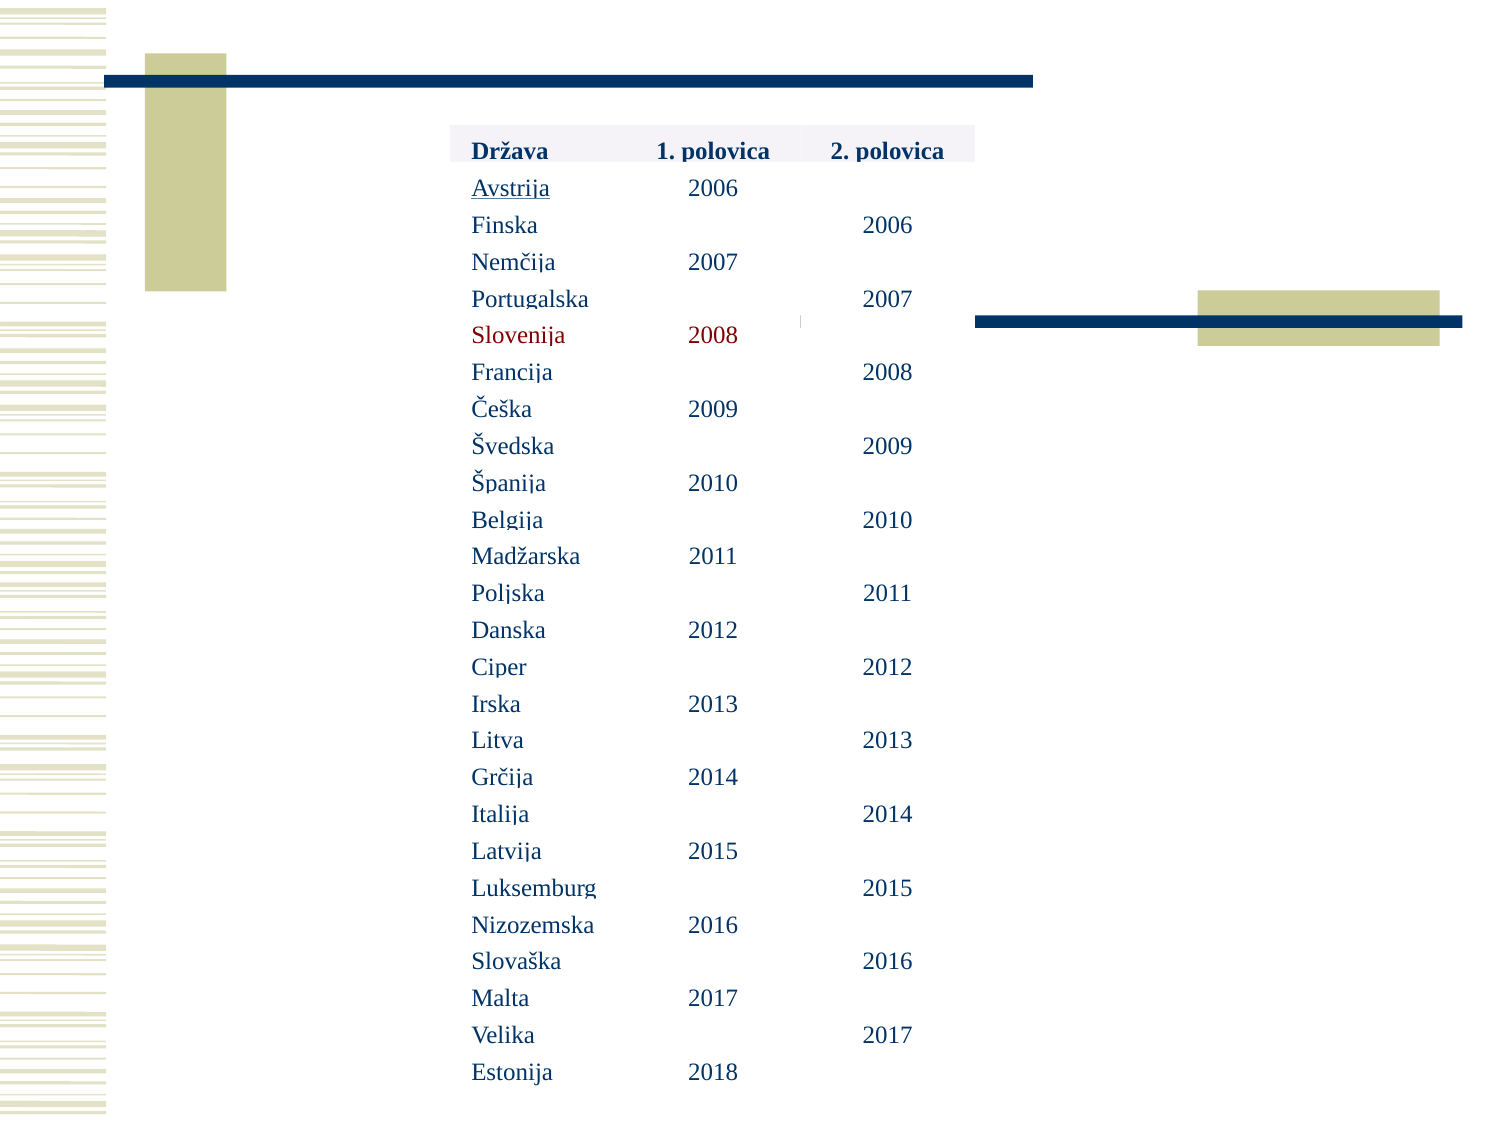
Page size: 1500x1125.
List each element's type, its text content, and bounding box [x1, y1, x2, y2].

text_box [450, 125, 975, 1088]
text_box 2017 [807, 1011, 969, 1039]
text_box Belgija [456, 495, 620, 523]
text_box Češka [456, 385, 620, 413]
text_box Država [456, 127, 620, 155]
text_box 2013 [632, 679, 794, 708]
text_box Madžarska [456, 532, 620, 560]
text_box Italija [456, 790, 620, 818]
text_box 2010 [807, 495, 969, 523]
text_box 2016 [807, 937, 969, 965]
text_box 2010 [632, 458, 794, 487]
text_box 2014 [632, 753, 794, 781]
text_box 2011 [632, 532, 794, 560]
text_box 2016 [632, 900, 794, 929]
text_box Slovaška [456, 937, 620, 965]
text_box 2011 [807, 569, 969, 597]
text_box Ciper [456, 643, 620, 671]
text_box Finska [456, 201, 620, 229]
text_box 2007 [807, 274, 969, 302]
text_box 2009 [807, 422, 969, 450]
text_box Litva [456, 716, 620, 744]
text_box Malta [456, 974, 620, 1002]
text_box Grčija [456, 753, 620, 781]
text_box 2012 [632, 606, 794, 634]
text_box Velika Britanija [456, 1011, 620, 1039]
text_box Nemčija [456, 237, 620, 266]
text_box Avstrija [456, 164, 620, 192]
text_box Poljska [456, 569, 620, 597]
text_box 2006 [807, 201, 969, 229]
text_box Estonija [456, 1048, 620, 1076]
text_box 2. polovica leta [807, 127, 969, 155]
text_box 2008 [807, 348, 969, 376]
text_box 2018 [632, 1048, 794, 1076]
text_box Latvija [456, 827, 620, 855]
text_box 2006 [632, 164, 794, 192]
text_box 2014 [807, 790, 969, 818]
text_box Irska [456, 679, 620, 708]
text_box 2017 [632, 974, 794, 1002]
text_box 2015 [632, 827, 794, 855]
text_box 2008 [632, 311, 794, 339]
text_box Španija [456, 458, 620, 487]
text_box 1. polovica leta [632, 127, 794, 155]
text_box 2007 [632, 237, 794, 266]
text_box 2012 [807, 643, 969, 671]
text_box 2015 [807, 864, 969, 892]
text_box Švedska [456, 422, 620, 450]
text_box Luksemburg [456, 864, 620, 892]
text_box 2009 [632, 385, 794, 413]
text_box Nizozemska [456, 900, 620, 929]
text_box 2013 [807, 716, 969, 744]
text_box Portugalska [456, 274, 620, 302]
text_box Francija [456, 348, 620, 376]
text_box Slovenija [456, 311, 620, 339]
text_box Danska [456, 606, 620, 634]
